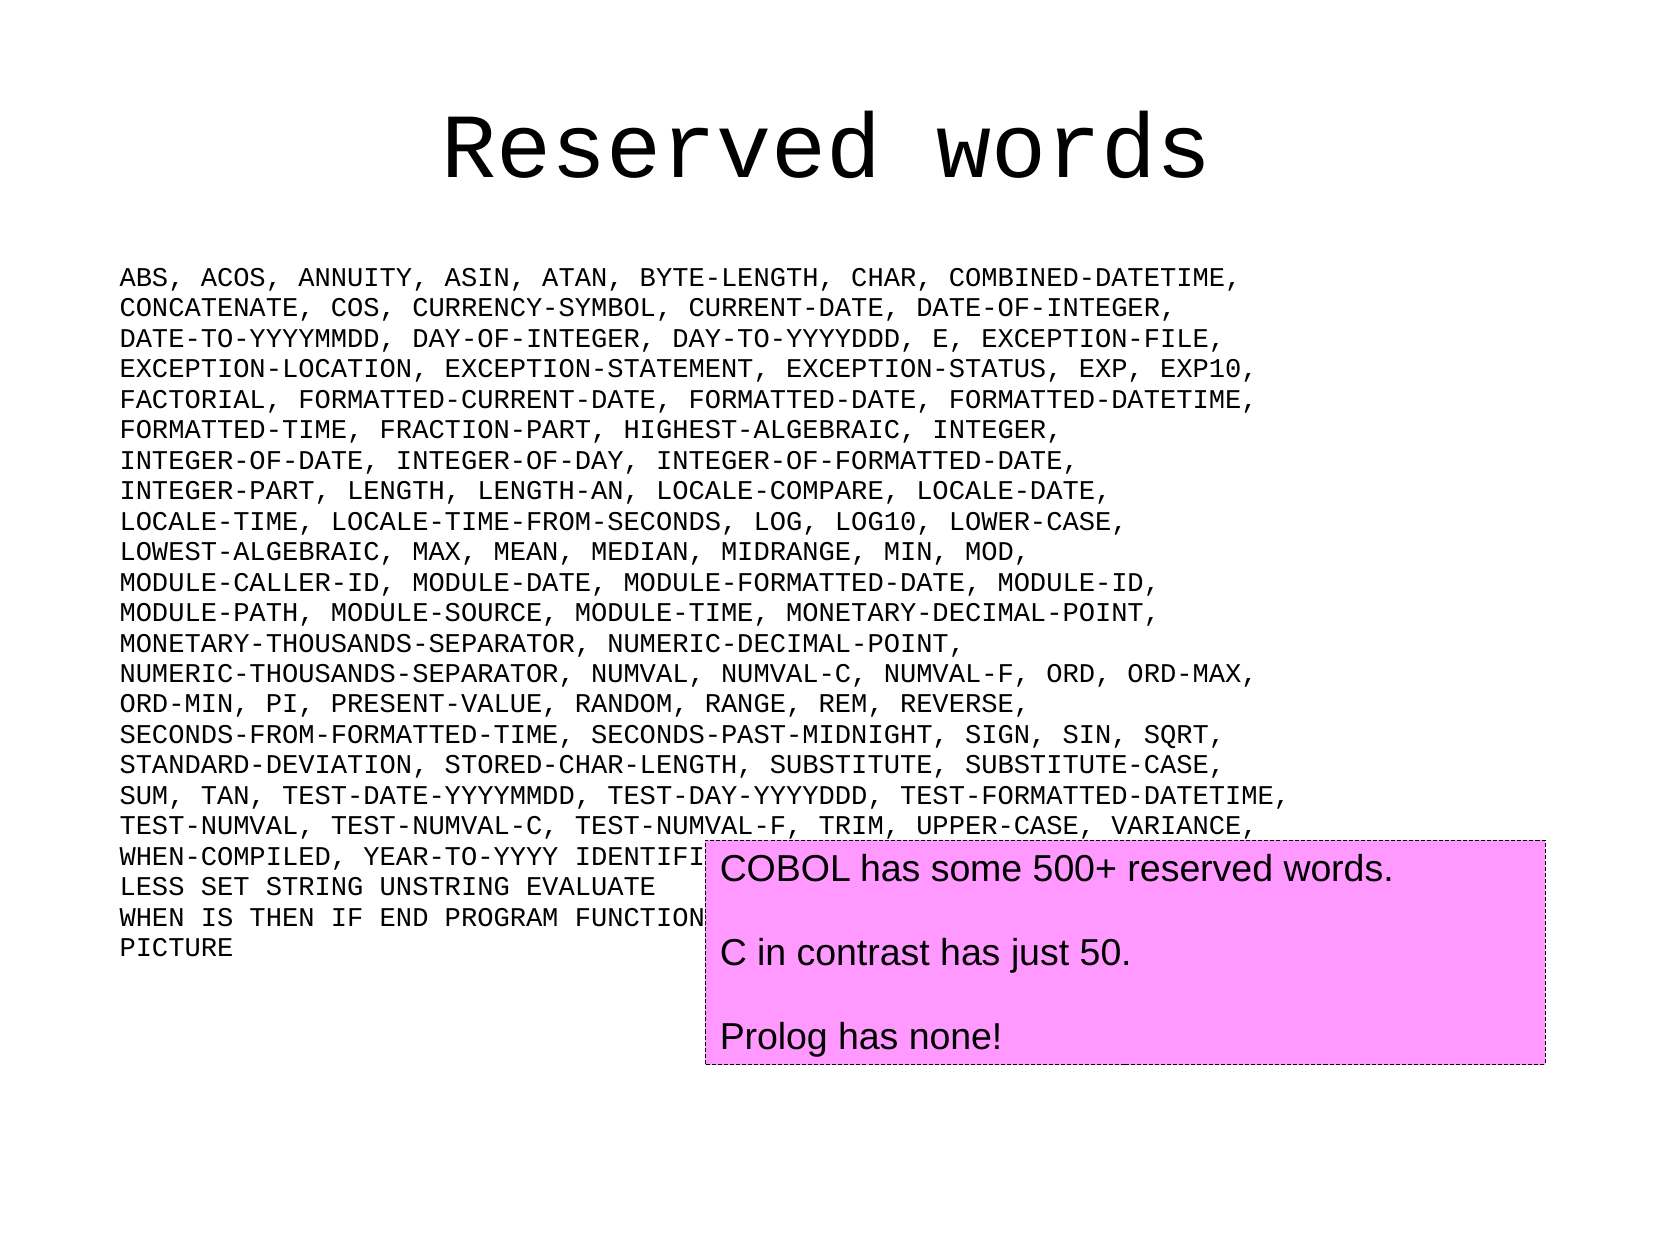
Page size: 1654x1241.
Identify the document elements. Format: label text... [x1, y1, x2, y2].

text_box ABS, ACOS, ANNUITY, ASIN, ATAN, BYTE-LENGTH, CHAR, COMBINED-DATETIME, CONCATENATE, COS, CURRENCY-SYMBOL, CURRENT-DATE, DATE-OF-INTEGER, DATE-TO-YYYYMMDD, DAY-OF-INTEGER, DAY-TO-YYYYDDD, E, EXCEPTION-FILE, EXCEPTION-LOCATION, EXCEPTION-STATEMENT, EXCEPTION-STATUS, EXP, EXP10, FACTORIAL, FORMATTED-CURRENT-DATE, FORMATTED-DATE, FORMATTED-DATETIME, FORMATTED-TIME, FRACTION-PART, HIGHEST-ALGEBRAIC, INTEGER, INTEGER-OF-DATE, INTEGER-OF-DAY, INTEGER-OF-FORMATTED-DATE, INTEGER-PART, LENGTH, LENGTH-AN, LOCALE-COMPARE, LOCALE-DATE, LOCALE-TIME, LOCALE-TIME-FROM-SECONDS, LOG, LOG10, LOWER-CASE, LOWEST-ALGEBRAIC, MAX, MEAN, MEDIAN, MIDRANGE, MIN, MOD, MODULE-CALLER-ID, MODULE-DATE, MODULE-FORMATTED-DATE, MODULE-ID, MODULE-PATH, MODULE-SOURCE, MODULE-TIME, MONETARY-DECIMAL-POINT, MONETARY-THOUSANDS-SEPARATOR, NUMERIC-DECIMAL-POINT, NUMERIC-THOUSANDS-SEPARATOR, NUMVAL, NUMVAL-C, NUMVAL-F, ORD, ORD-MAX, ORD-MIN, PI, PRESENT-VALUE, RANDOM, RANGE, REM, REVERSE, SECONDS-FROM-FORMATTED-TIME, SECONDS-PAST-MIDNIGHT, SIGN, SIN, SQRT, STANDARD-DEVIATION, STORED-CHAR-LENGTH, SUBSTITUTE, SUBSTITUTE-CASE, SUM, TAN, TEST-DATE-YYYYMMDD, TEST-DAY-YYYYDDD, TEST-FORMATTED-DATETIME, TEST-NUMVAL, TEST-NUMVAL-C, TEST-NUMVAL-F, TRIM, UPPER-CASE, VARIANCE, WHEN-COMPILED, YEAR-TO-YYYY IDENTIFICATION DATA DIVISION SECTION GREATER LESS SET STRING UNSTRING EVALUATE WHEN IS THEN IF END PROGRAM FUNCTION PICTURE [104, 256, 1306, 925]
title Reserved words [82, 49, 1571, 257]
text_box COBOL has some 500+ reserved words. C in contrast has just 50. Prolog has none! [705, 840, 1546, 1065]
